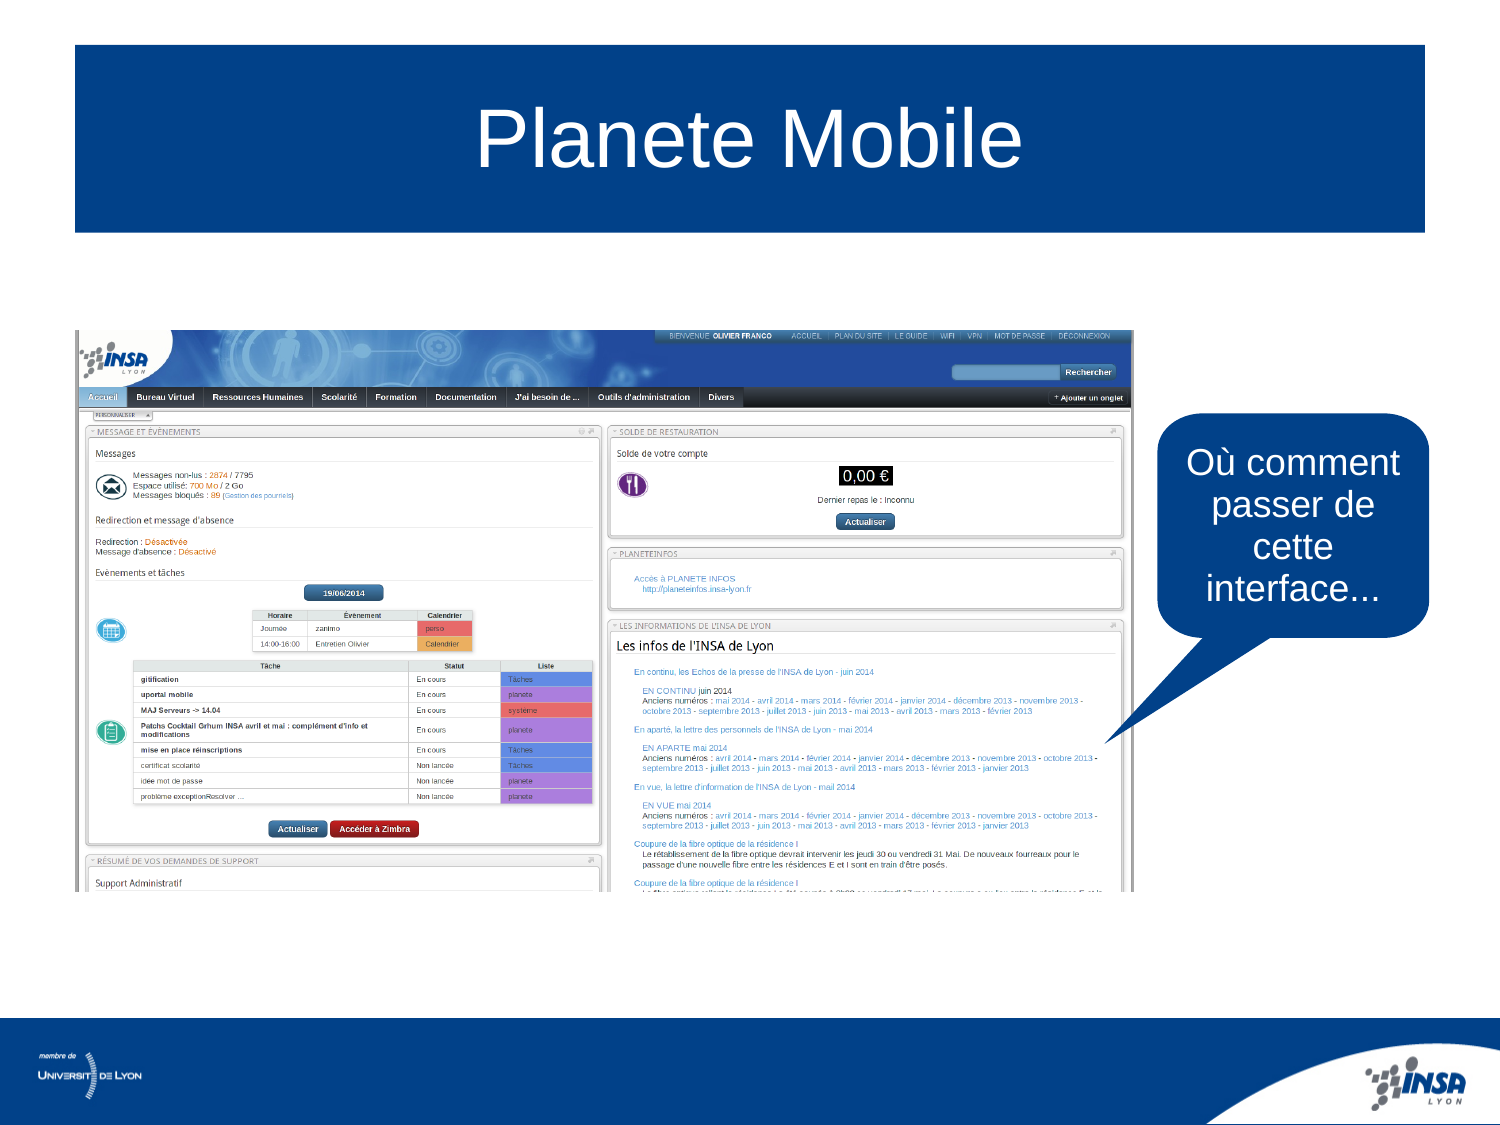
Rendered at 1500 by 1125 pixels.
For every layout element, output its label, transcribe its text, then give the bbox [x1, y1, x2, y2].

picture [75, 330, 1134, 892]
text_box Où comment passer de cette interface... [1104, 413, 1430, 744]
title Planete Mobile [75, 44, 1425, 233]
text_box [0, 1018, 1500, 1125]
